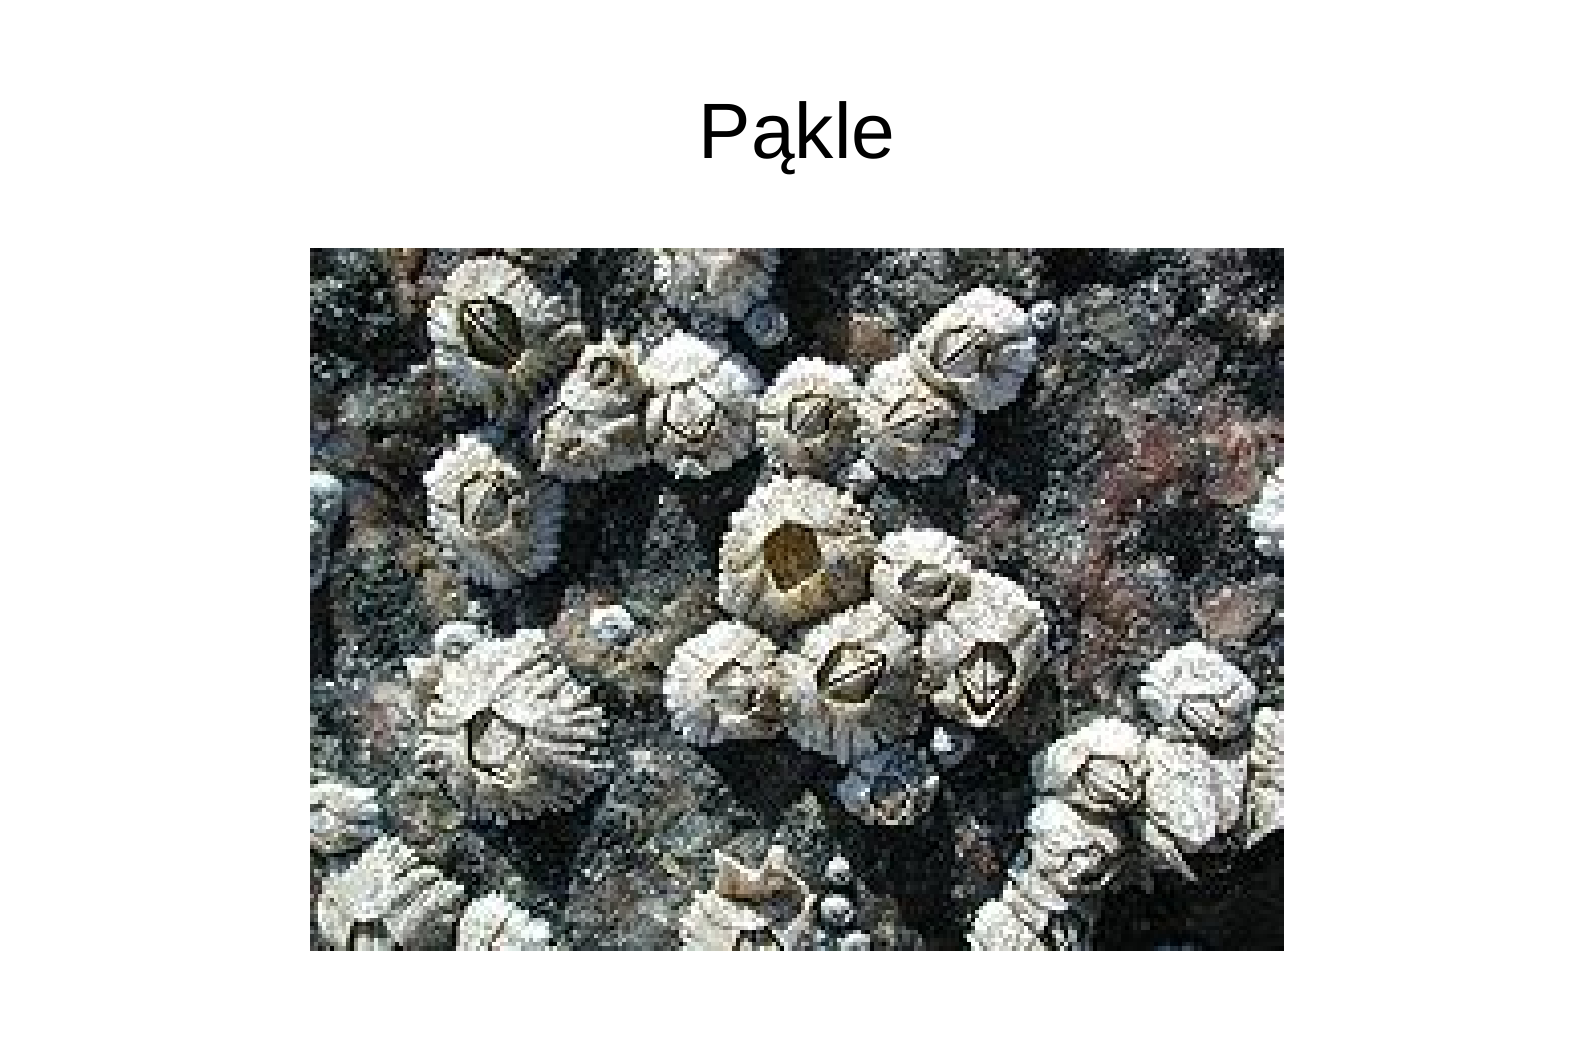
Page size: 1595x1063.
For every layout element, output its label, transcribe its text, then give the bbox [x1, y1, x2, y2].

picture [310, 248, 1284, 951]
title Pąkle [79, 42, 1515, 220]
